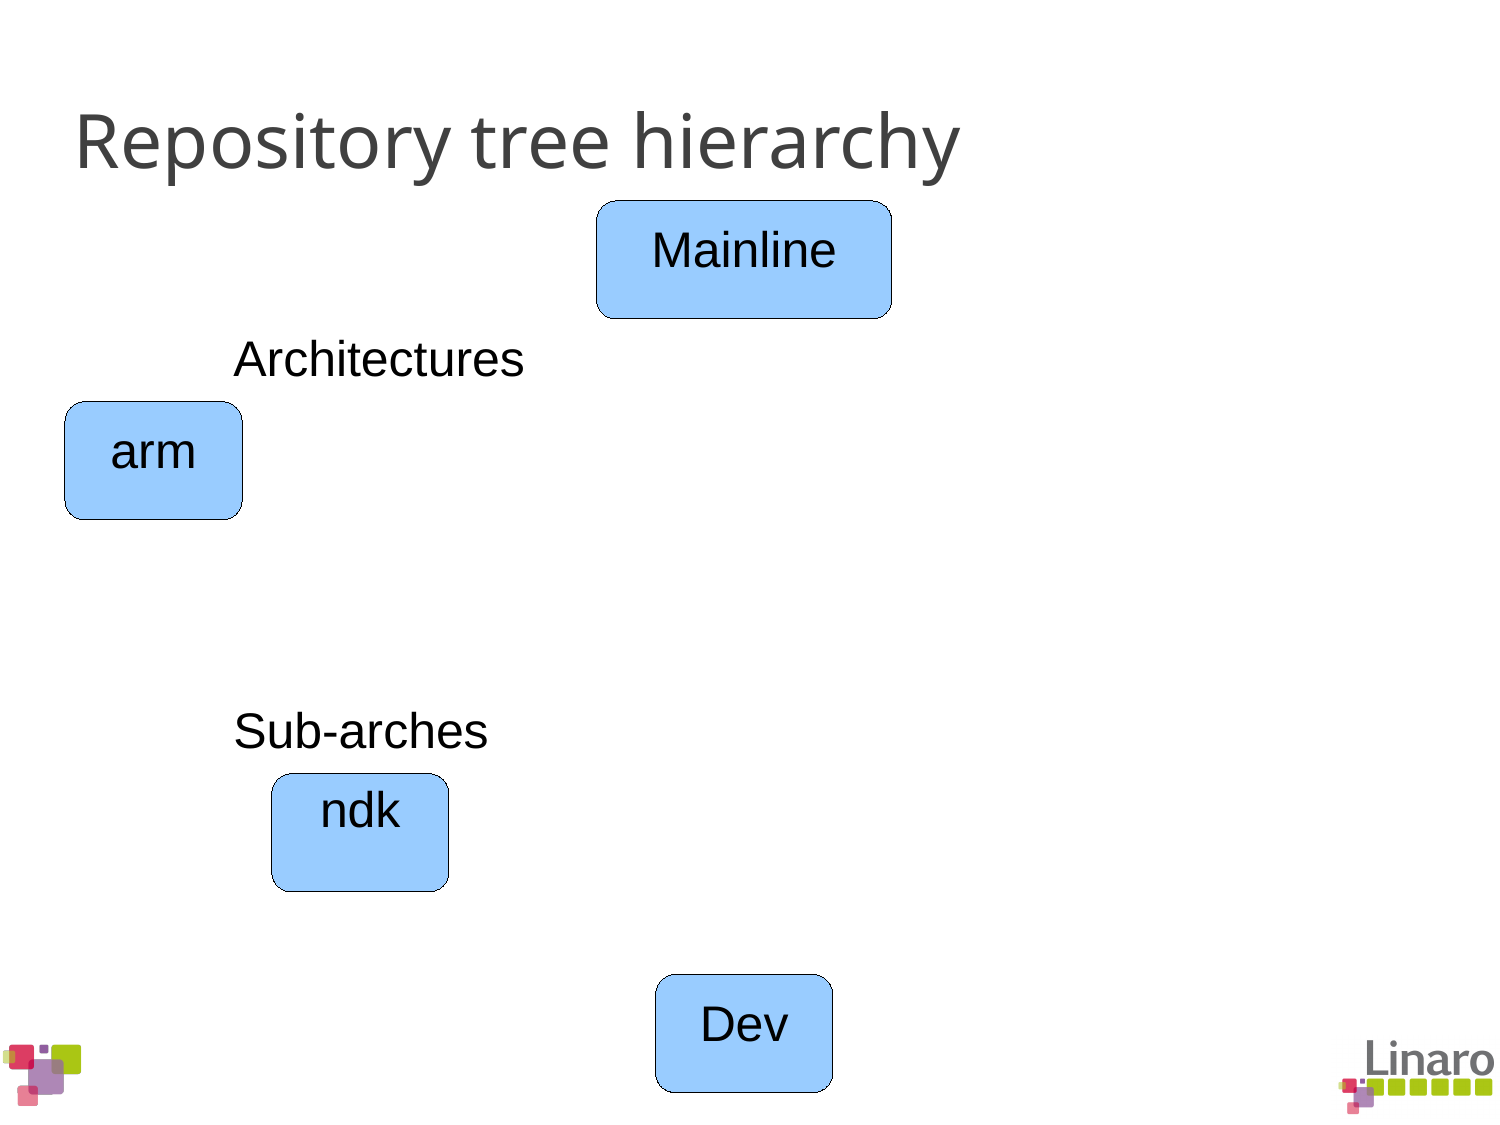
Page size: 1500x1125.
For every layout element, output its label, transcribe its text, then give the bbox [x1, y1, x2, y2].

text_box Sub-arches [218, 691, 504, 766]
picture [1331, 1035, 1500, 1119]
text_box arm [64, 401, 243, 520]
text_box Mainline [596, 200, 892, 319]
text_box Dev [655, 974, 833, 1093]
text_box ndk [271, 773, 449, 892]
picture [0, 1041, 84, 1125]
title Repository tree hierarchy [59, 40, 1410, 237]
text_box Architectures [218, 318, 540, 394]
